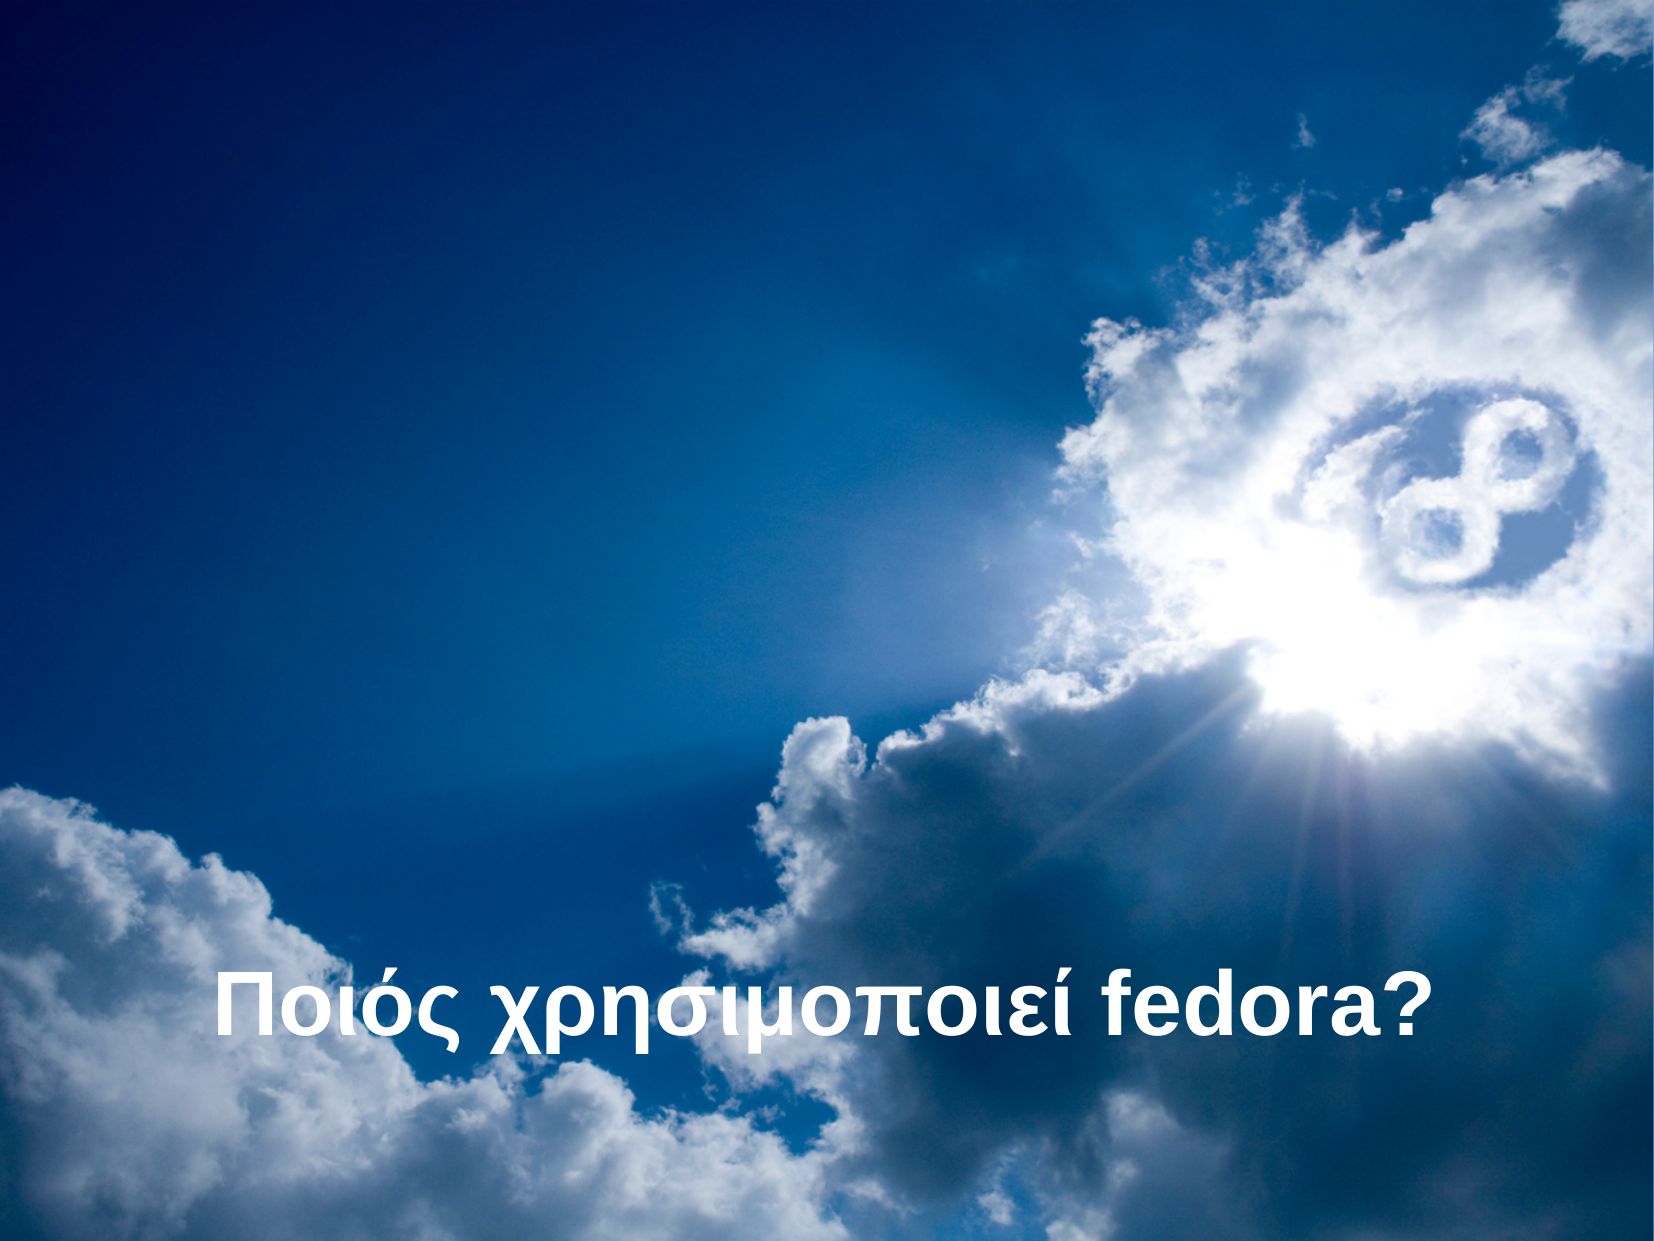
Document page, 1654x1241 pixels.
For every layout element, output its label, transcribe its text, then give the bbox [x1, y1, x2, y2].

picture [0, 0, 1654, 1241]
title Ποιός χρησιμοποιεί fedora? [37, 900, 1614, 1108]
